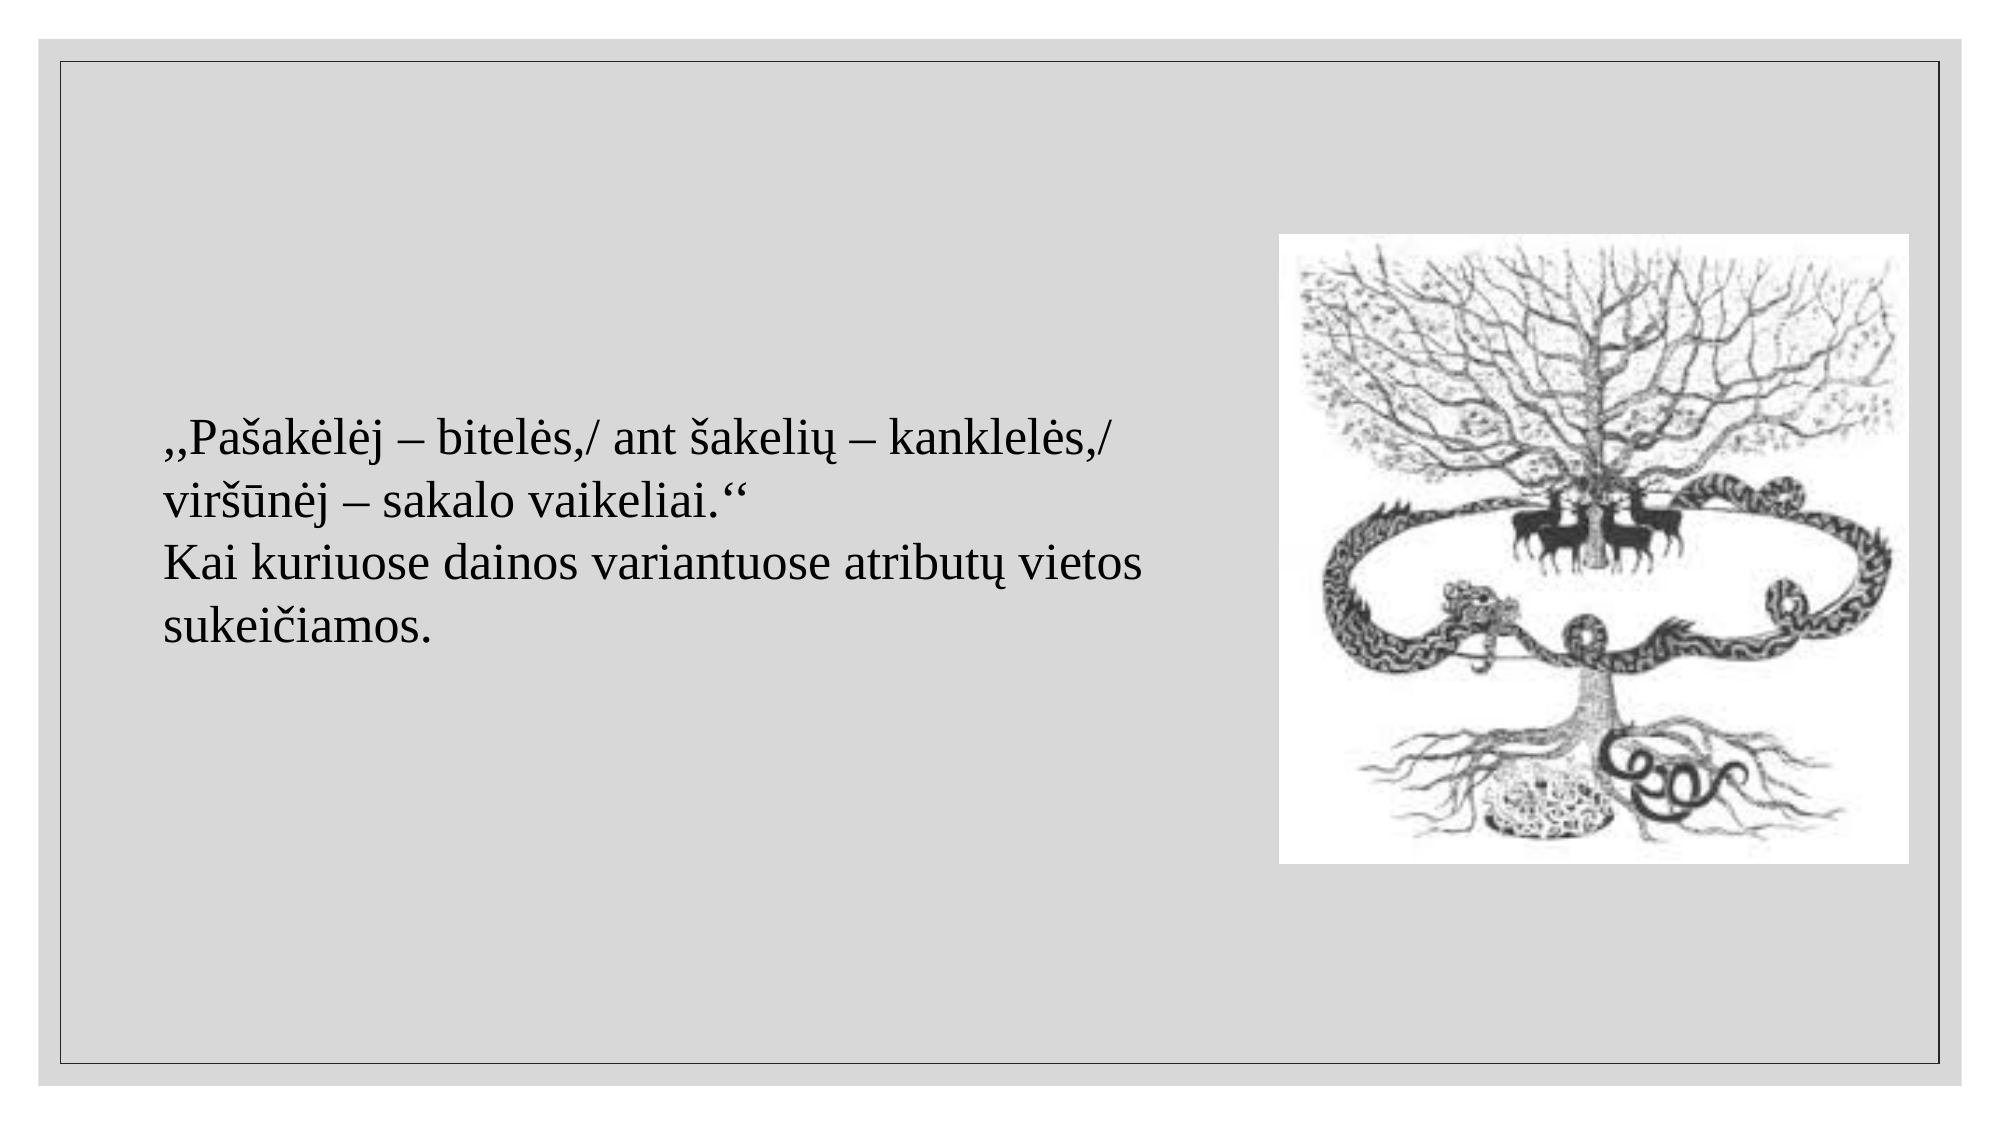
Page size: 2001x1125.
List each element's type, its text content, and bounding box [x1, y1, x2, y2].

picture [1279, 234, 1909, 864]
text_box ,,Pašakėlėj – bitelės,/ ant šakelių – kanklelės,/ viršūnėj – sakalo vaikeliai.‘‘ Kai kuriuose dainos variantuose atributų vietos sukeičiamos. [148, 395, 1202, 663]
